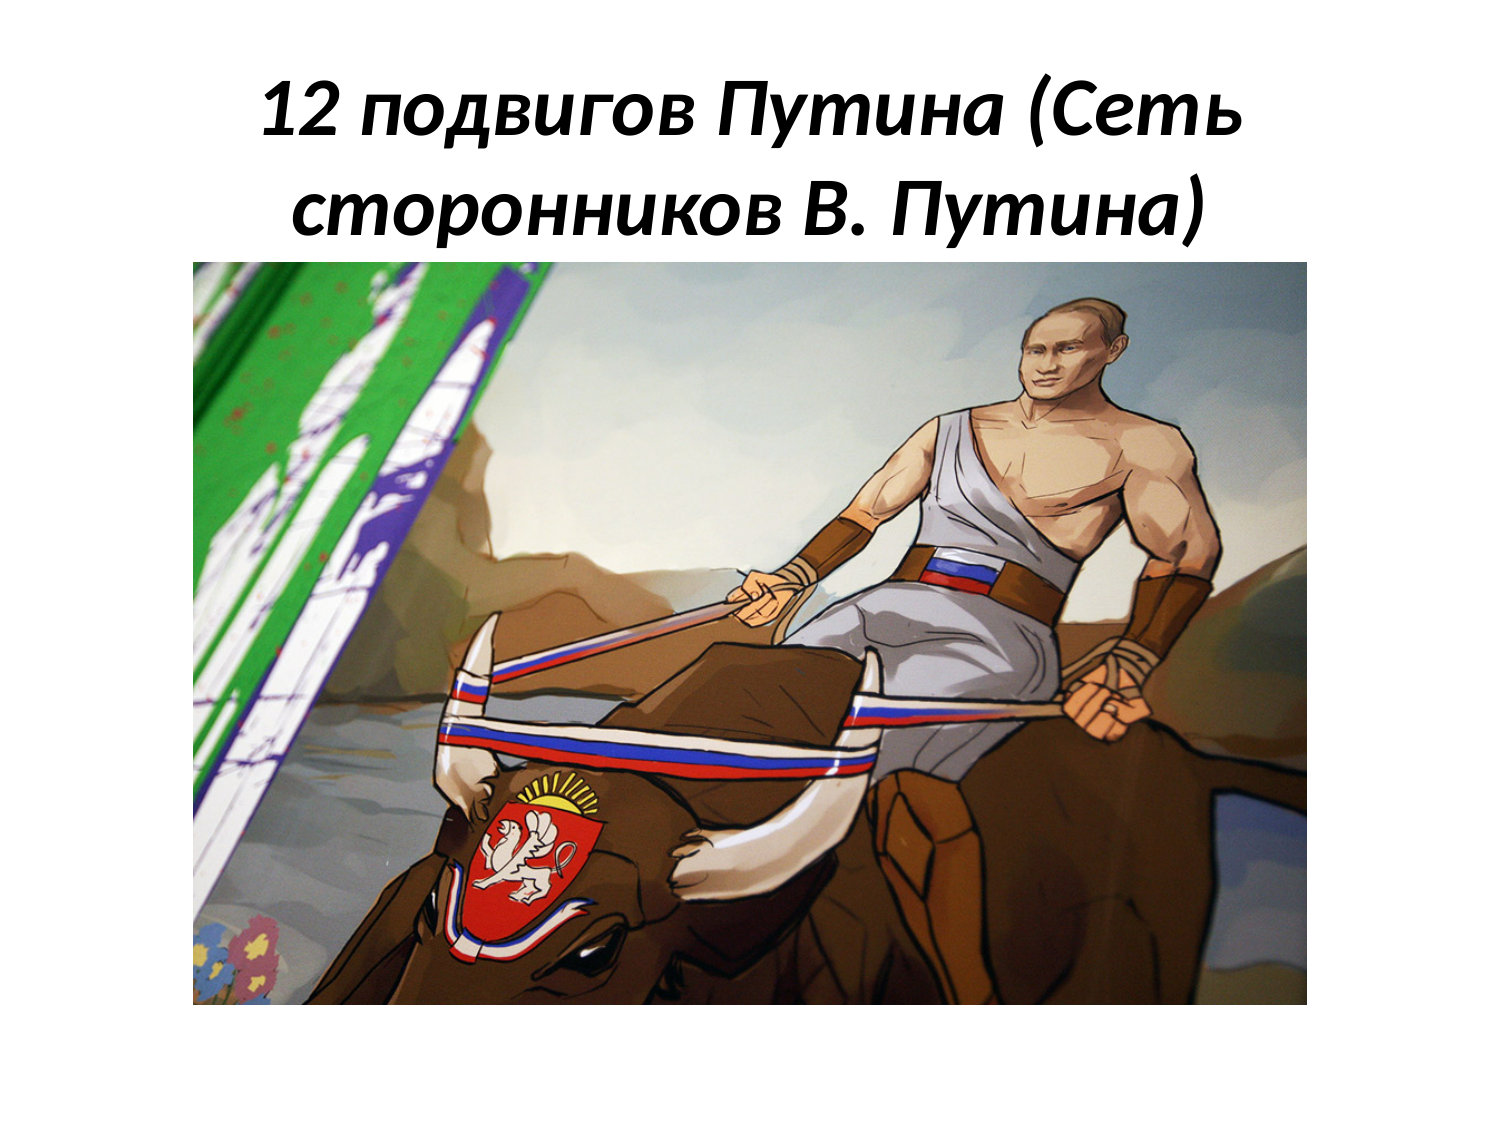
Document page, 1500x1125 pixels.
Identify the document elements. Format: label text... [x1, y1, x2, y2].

title 12 подвигов Путина (Сеть сторонников В. Путина) [75, 45, 1426, 233]
picture [193, 262, 1307, 1005]
